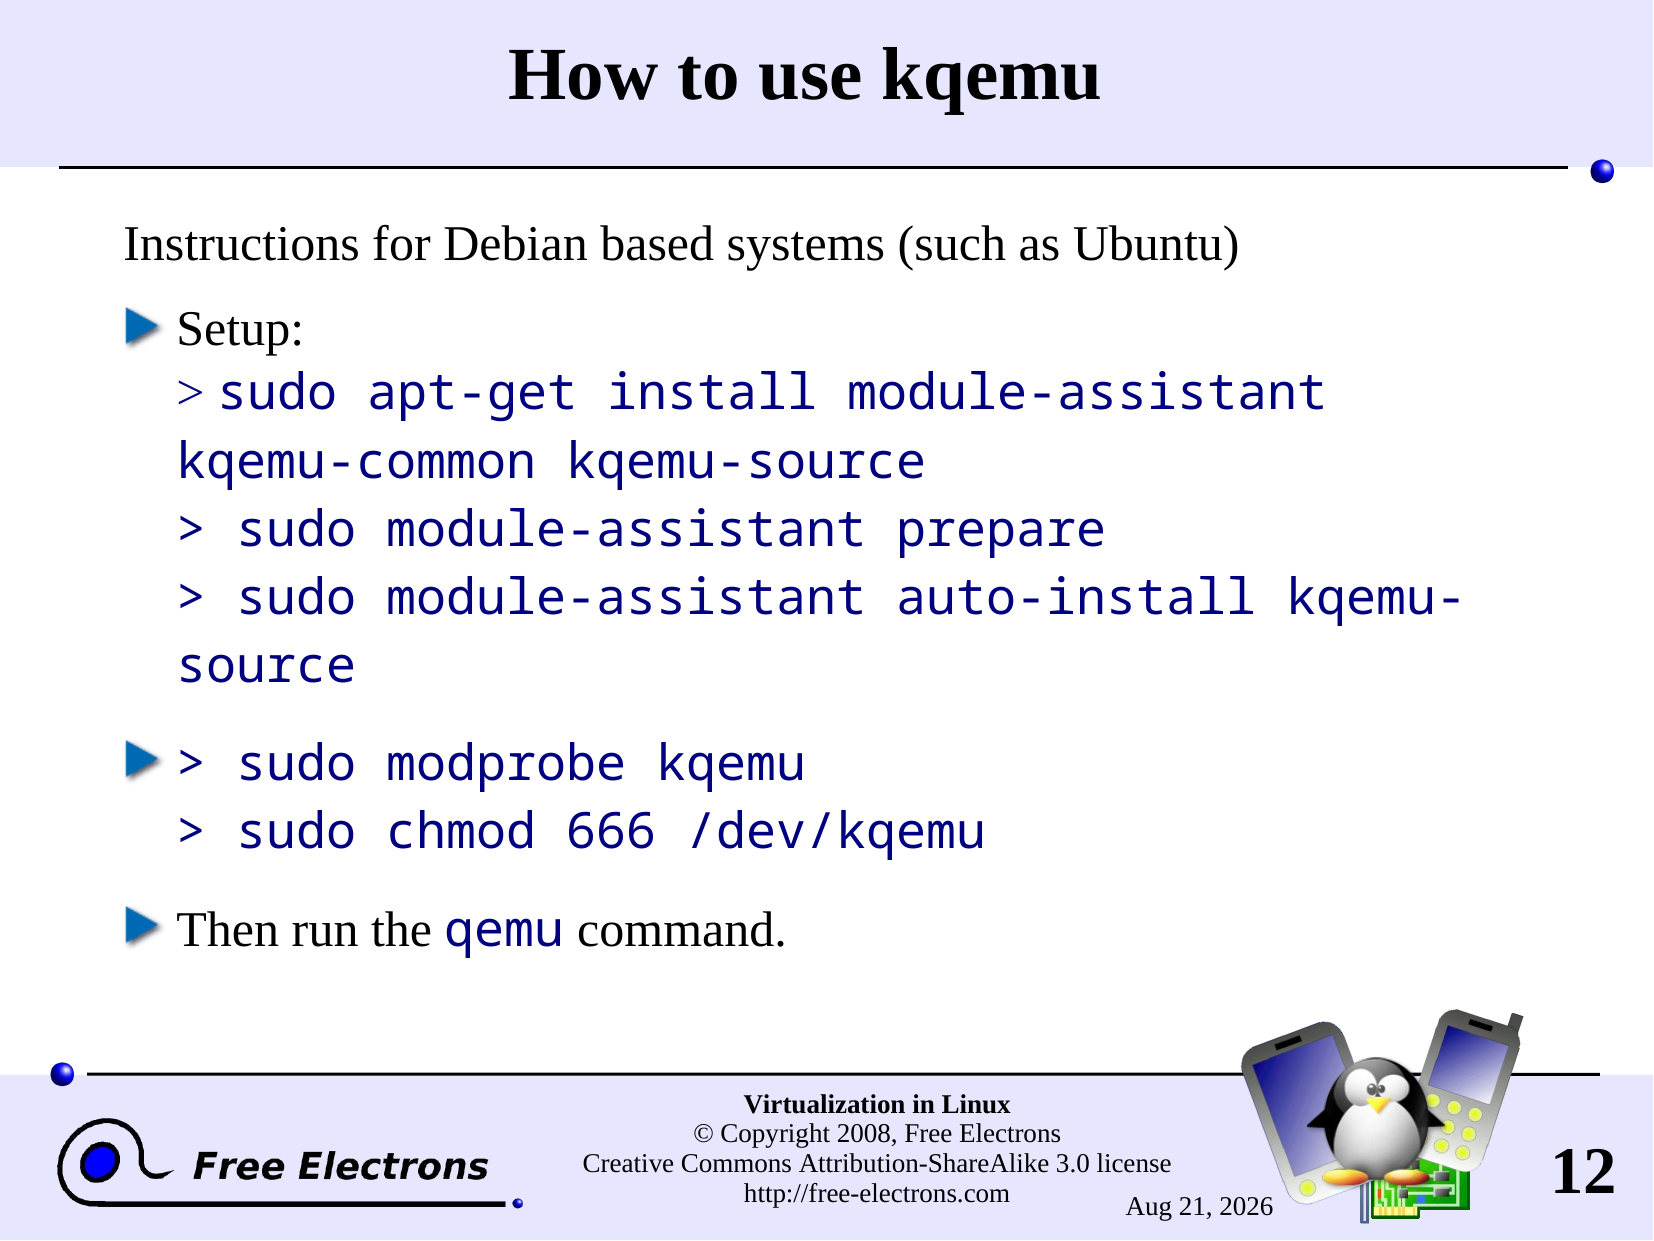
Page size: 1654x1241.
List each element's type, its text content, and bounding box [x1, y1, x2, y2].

picture [50, 1107, 527, 1216]
picture [1231, 1007, 1538, 1241]
list Instructions for Debian based systems (such as Ubuntu) Setup: > sudo apt-get install module-assistant kqemu-common kqemu-source > sudo module-assistant prepare > sudo module-assistant auto-install kqemu-source > sudo modprobe kqemu > sudo chmod 666 /dev/kqemu Then run the qemu command. [105, 216, 1518, 1066]
title How to use kqemu [60, 25, 1551, 124]
